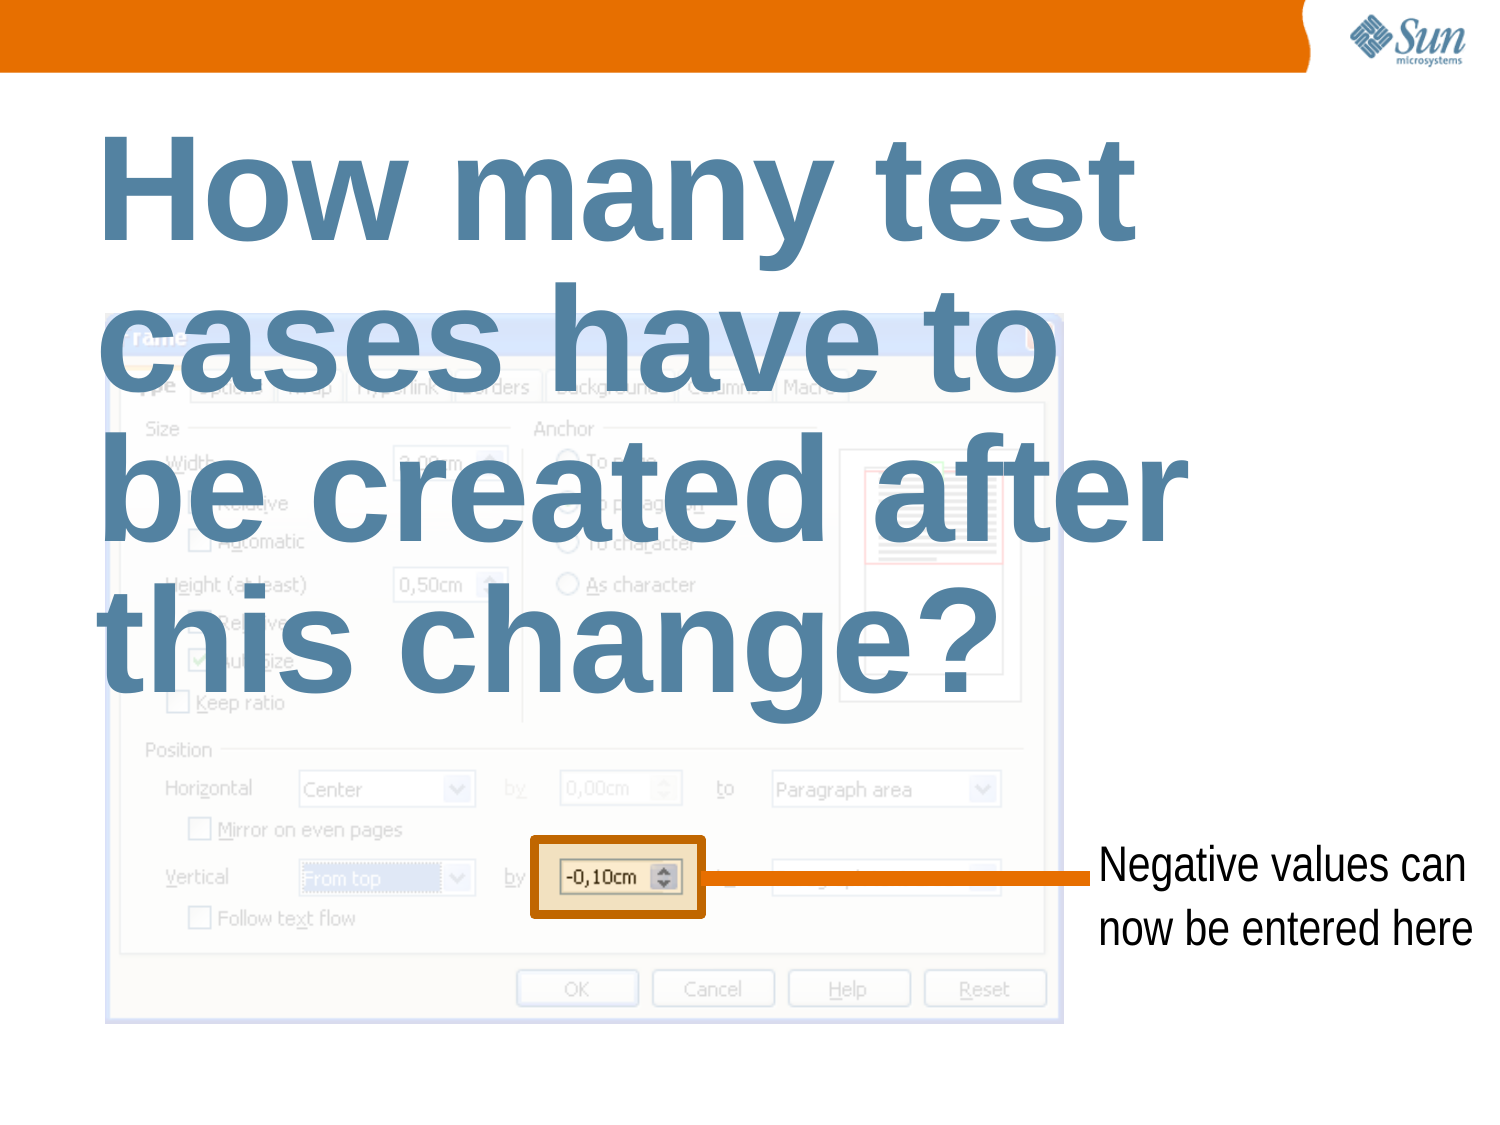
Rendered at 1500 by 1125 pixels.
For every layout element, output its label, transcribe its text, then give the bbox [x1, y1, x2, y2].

text_box [98, 740, 1070, 1030]
text_box Negative values can now be entered here [1098, 843, 1475, 963]
picture [0, 0, 1500, 75]
text_box How many test cases have to be created after this change? [95, 119, 1276, 740]
